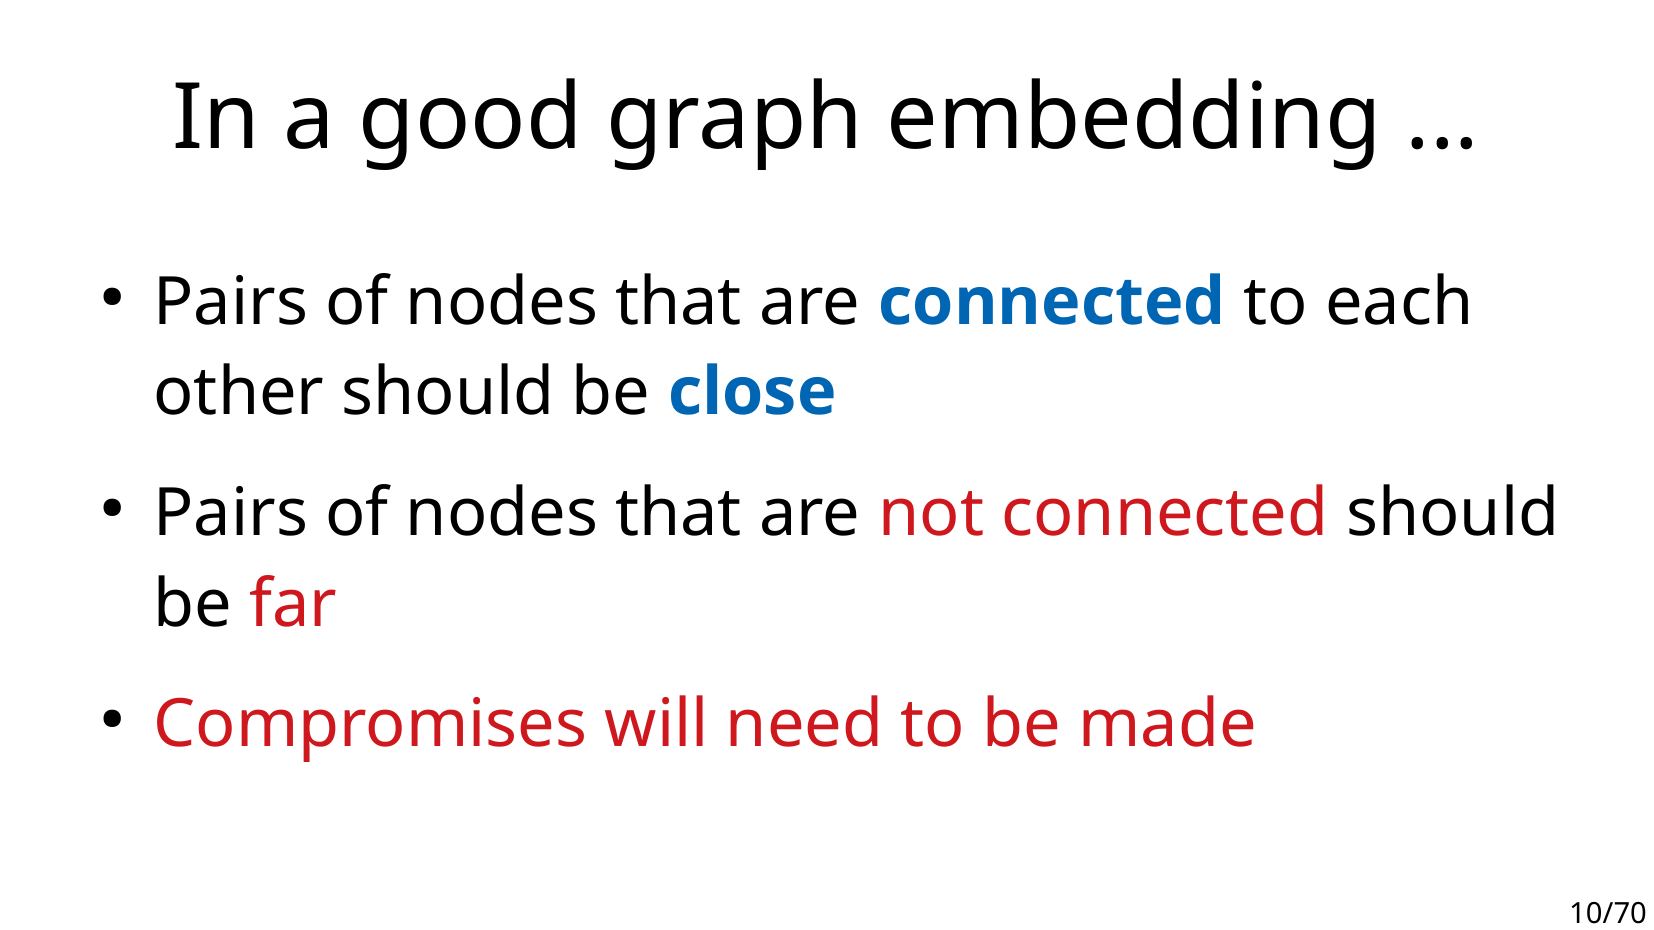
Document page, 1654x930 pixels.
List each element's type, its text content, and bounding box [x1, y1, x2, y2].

title In a good graph embedding ... [82, 1, 1571, 225]
list Pairs of nodes that are connected to each other should be close Pairs of nodes that are not connected should be far Compromises will need to be made [82, 252, 1571, 793]
